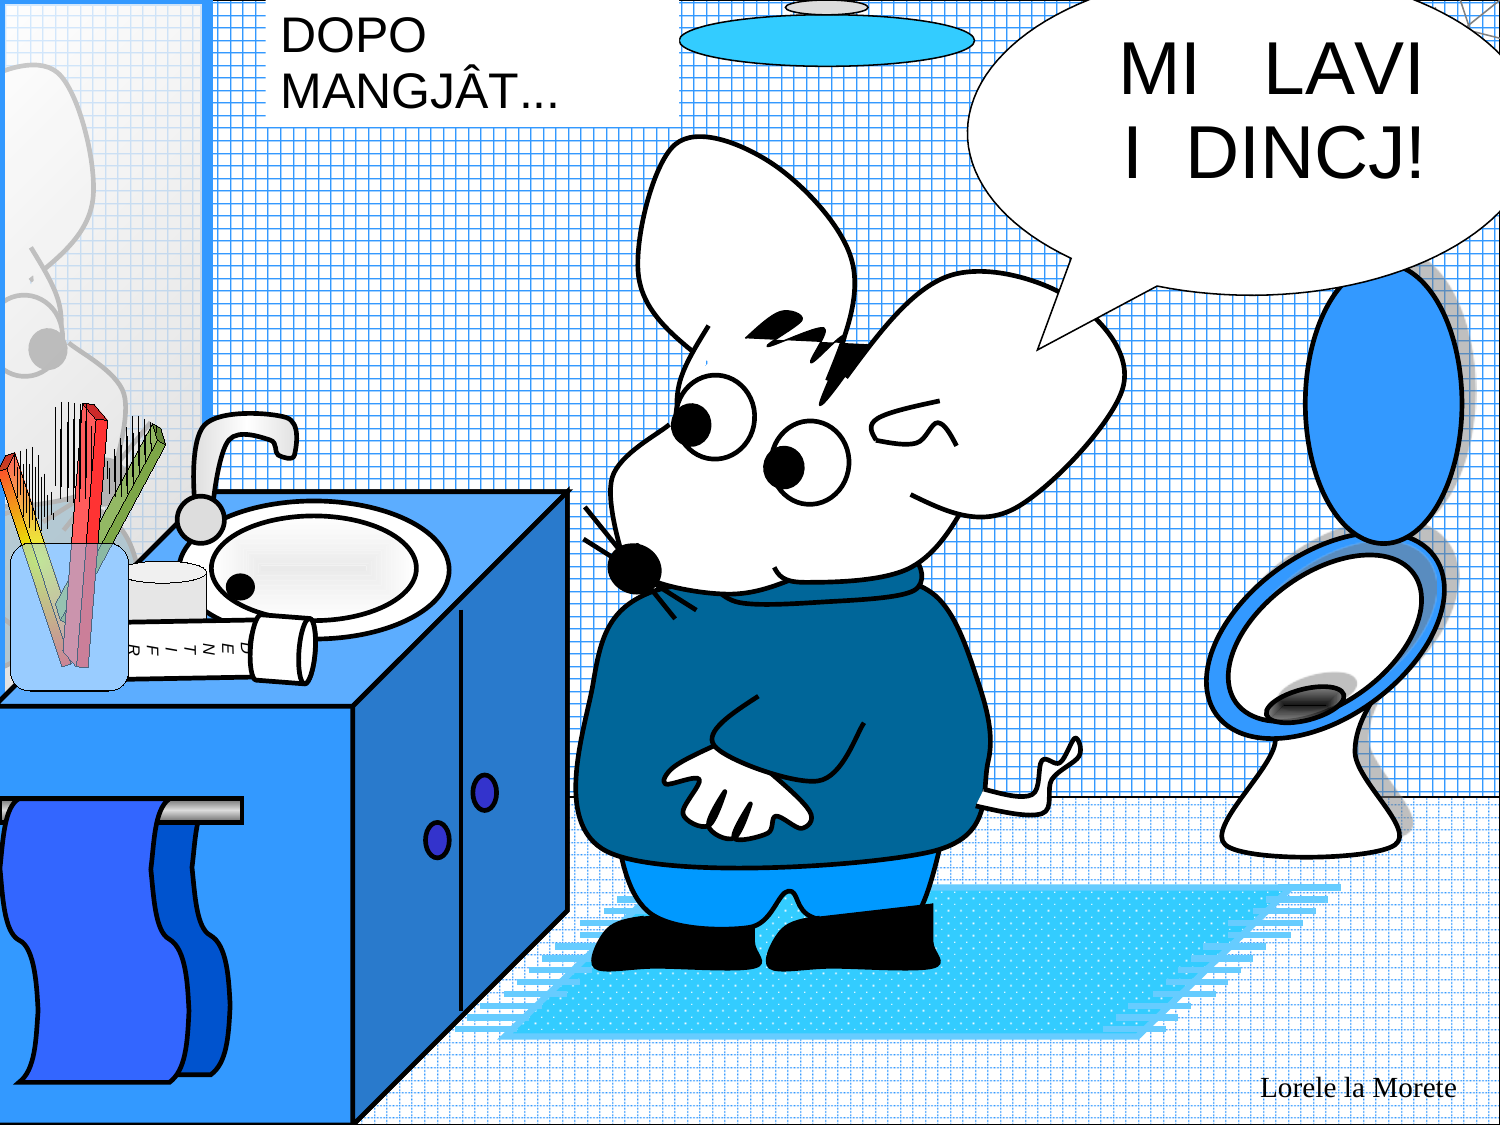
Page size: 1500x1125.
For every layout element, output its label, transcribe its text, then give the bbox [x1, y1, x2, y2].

text_box [1480, 35, 1500, 53]
text_box DOPO MANGJÂT... [265, 0, 680, 127]
text_box Lorele la Morete [1238, 1064, 1473, 1125]
text_box [1462, 0, 1497, 23]
text_box [0, 0, 1500, 1125]
text_box D E N T I F R I C I [127, 619, 256, 680]
text_box MI LAVI I DINCJ! [967, 0, 1500, 350]
text_box [1471, 2, 1500, 37]
text_box [1418, 0, 1467, 25]
